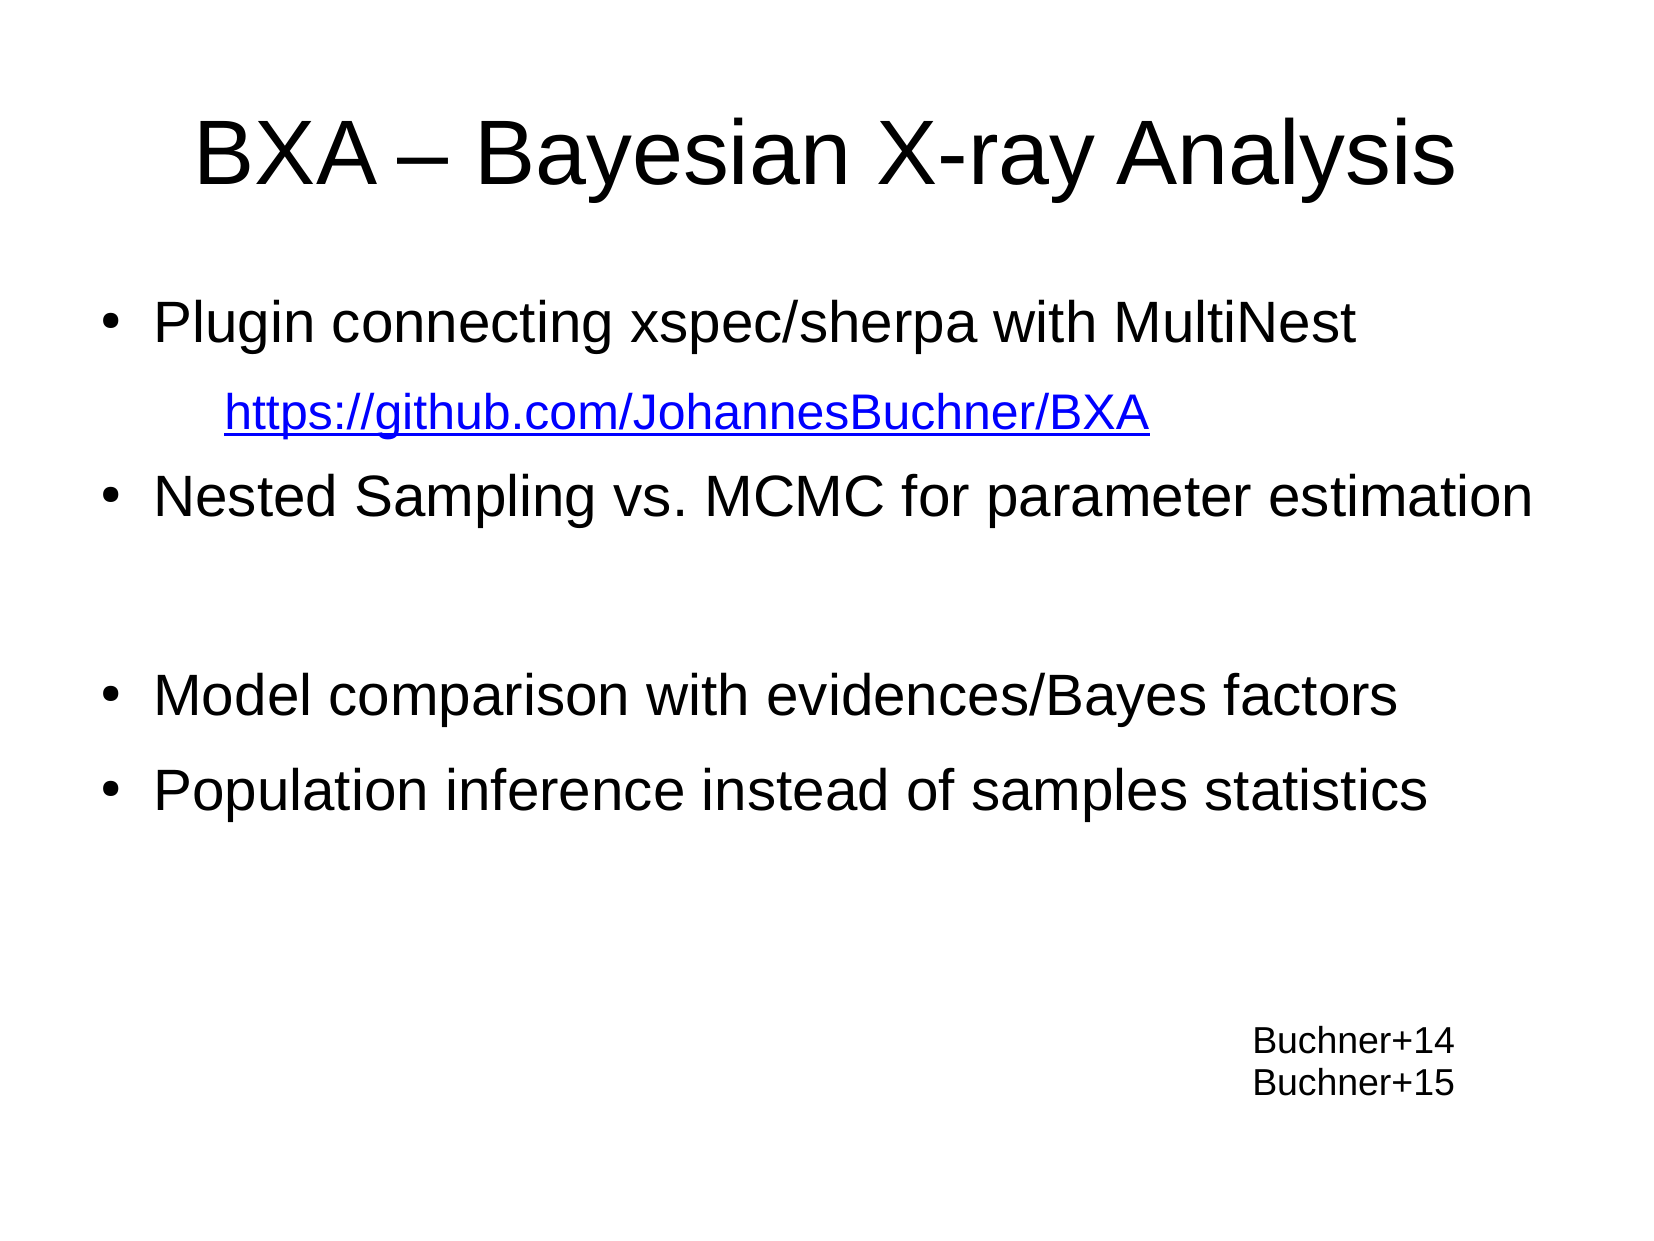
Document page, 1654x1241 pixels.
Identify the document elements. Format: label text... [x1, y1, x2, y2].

text_box Buchner+14 Buchner+15 [1237, 1012, 1613, 1112]
title BXA – Bayesian X-ray Analysis [82, 49, 1571, 257]
list Plugin connecting xspec/sherpa with MultiNest https://github.com/JohannesBuchner/BXA Nested Sampling vs. MCMC for parameter estimation Model comparison with evidences/Bayes factors Population inference instead of samples statistics [82, 290, 1571, 1010]
